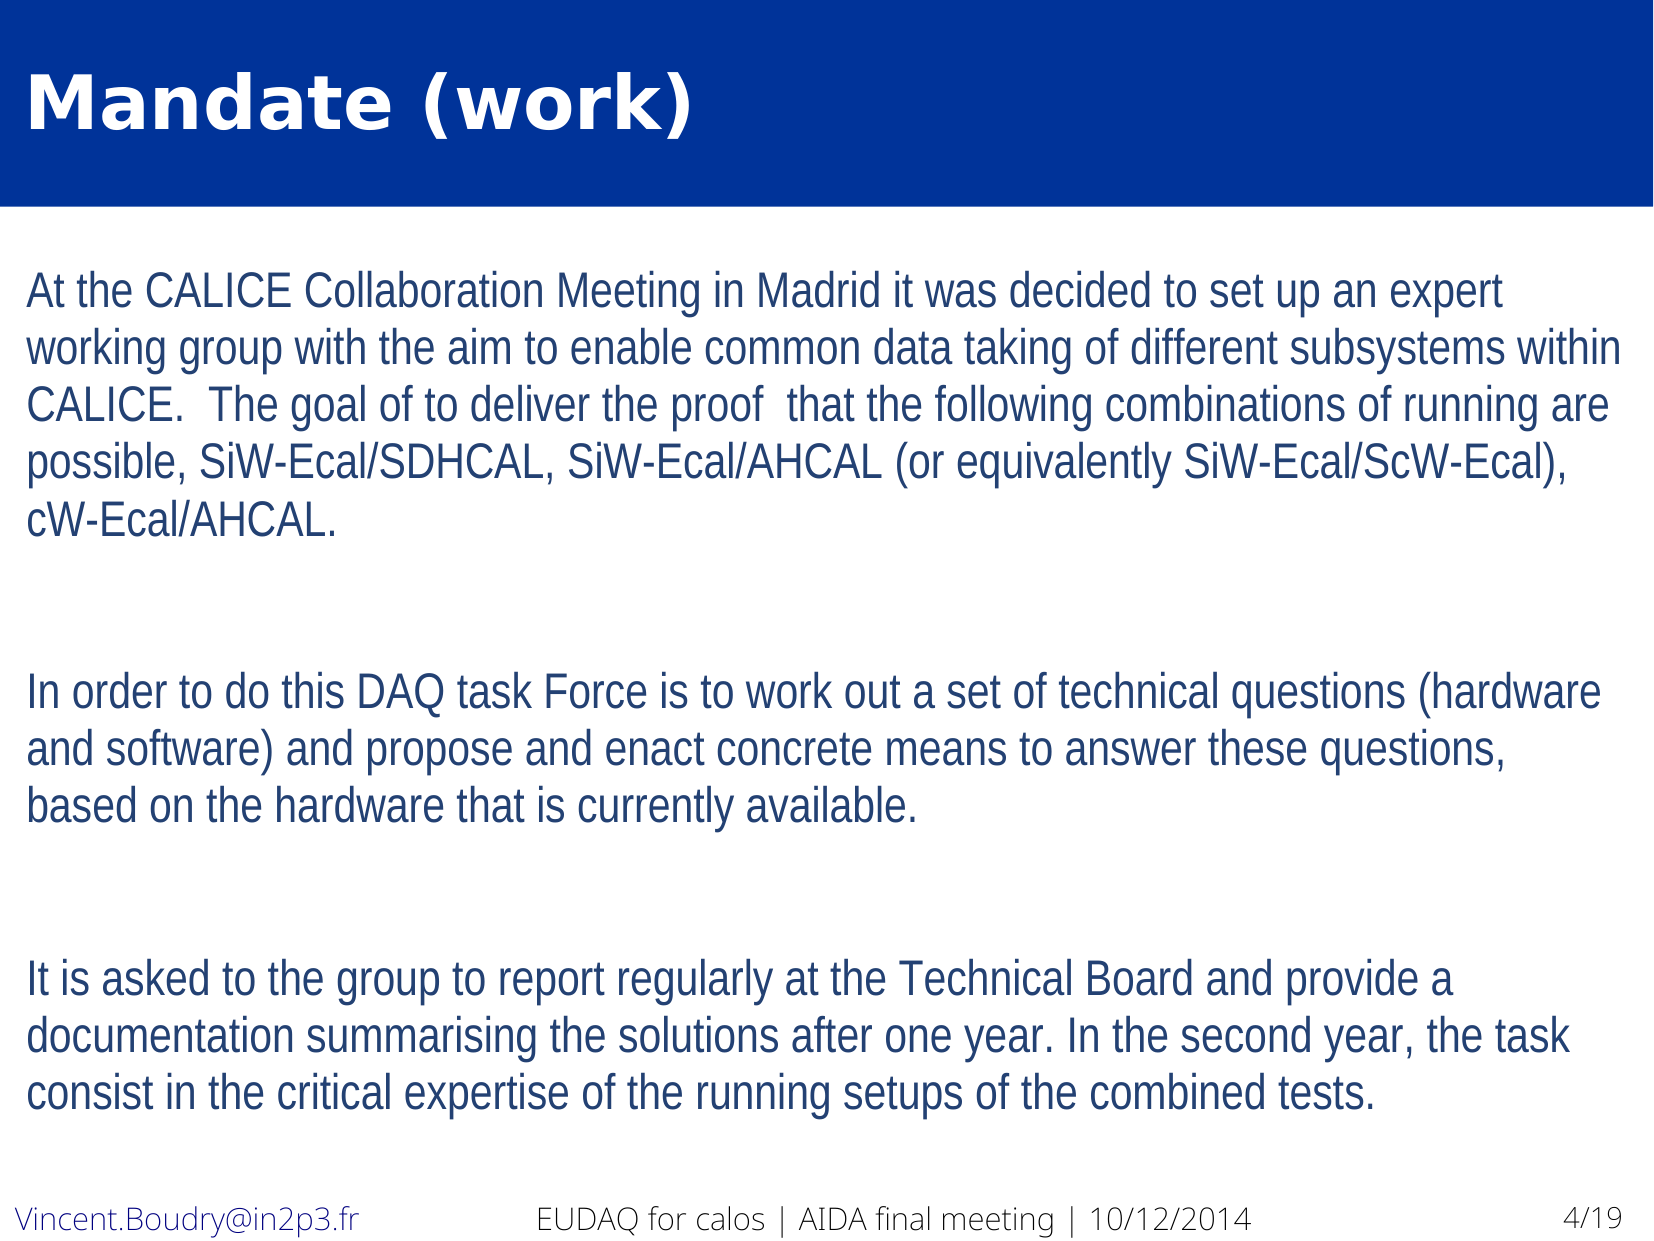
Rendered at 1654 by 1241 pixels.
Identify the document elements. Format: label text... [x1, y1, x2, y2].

list At the CALICE Collaboration Meeting in Madrid it was decided to set up an expert working group with the aim to enable common data taking of different subsystems within CALICE. The goal of to deliver the proof that the following combinations of running are possible, SiW-Ecal/SDHCAL, SiW-Ecal/AHCAL (or equivalently SiW-Ecal/ScW-Ecal), cW-Ecal/AHCAL. In order to do this DAQ task Force is to work out a set of technical questions (hardware and software) and propose and enact concrete means to answer these questions, based on the hardware that is currently available. It is asked to the group to report regularly at the Technical Board and provide a documentation summarising the solutions after one year. In the second year, the task consist in the critical expertise of the running setups of the combined tests. [26, 260, 1631, 1172]
title Mandate (work) [24, 17, 1635, 191]
